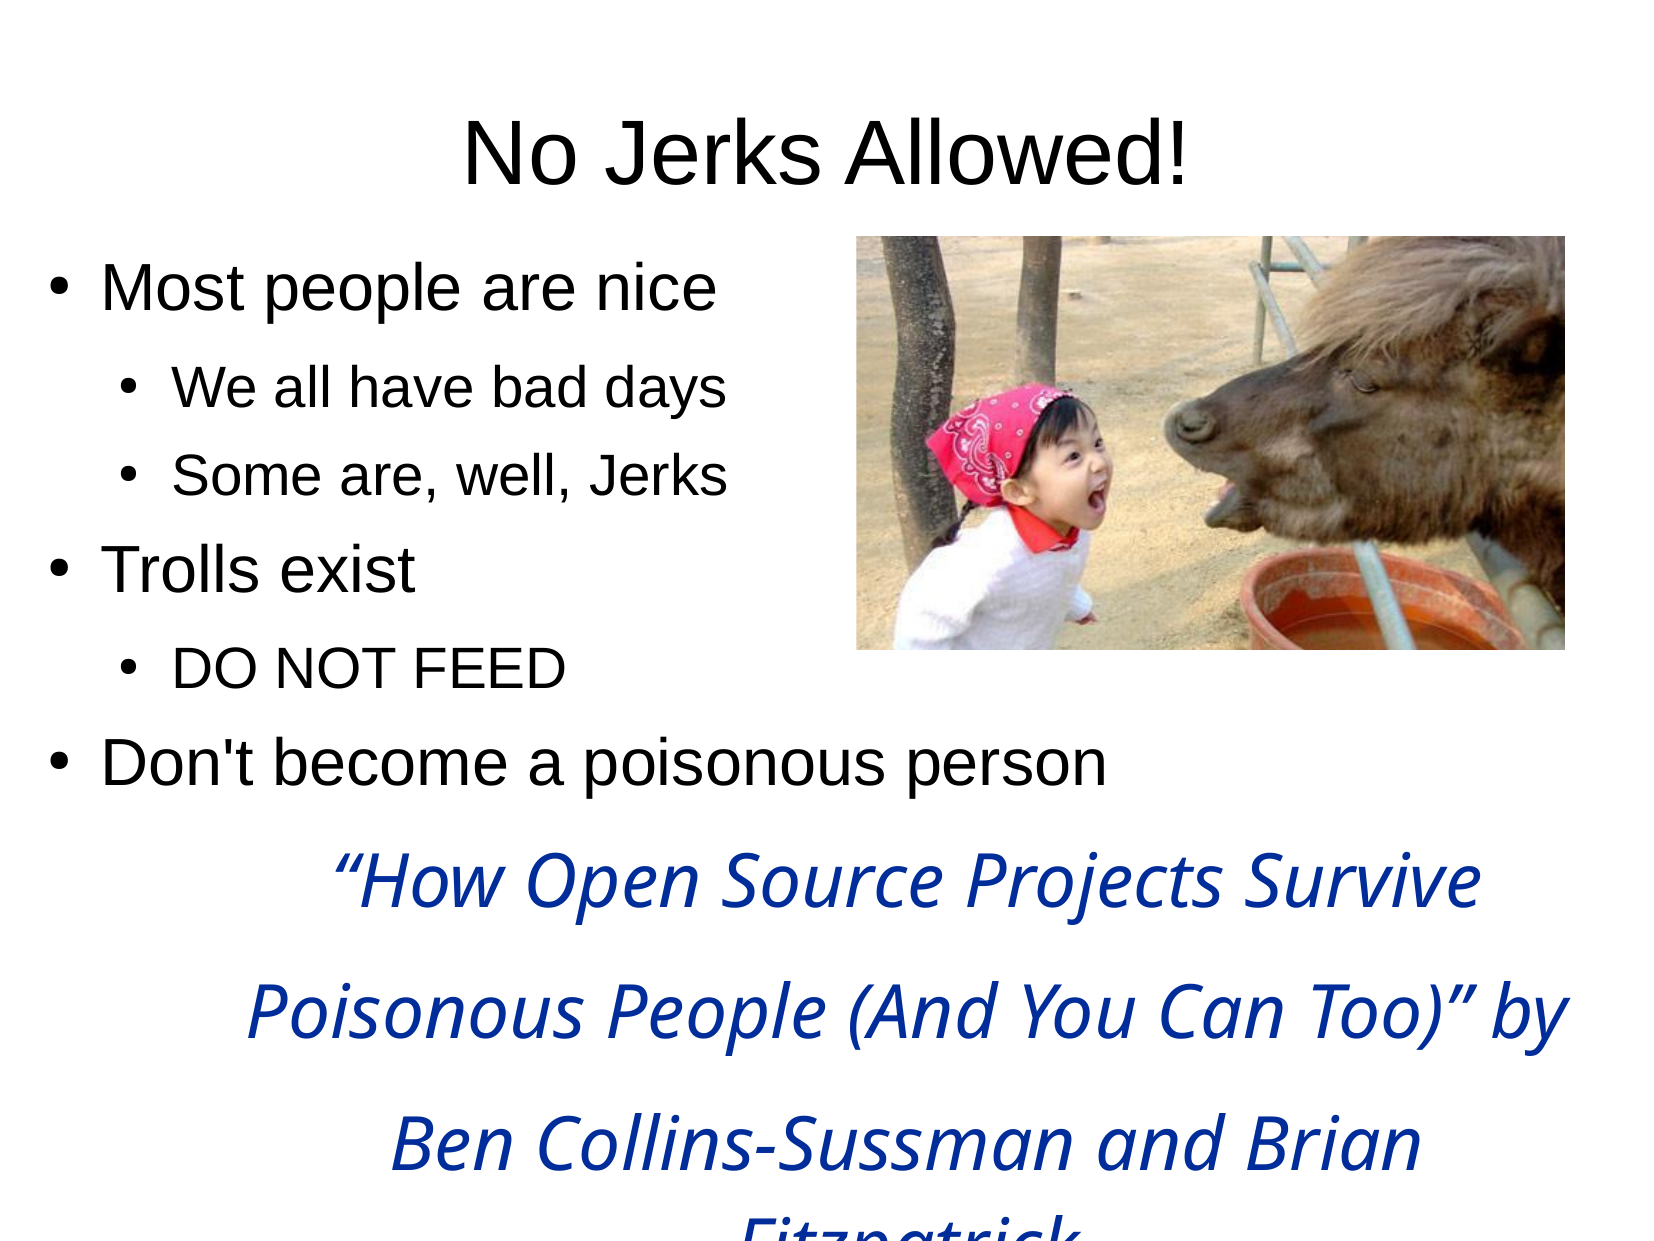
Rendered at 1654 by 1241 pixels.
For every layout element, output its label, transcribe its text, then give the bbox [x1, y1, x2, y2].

picture [856, 236, 1565, 650]
list Most people are nice We all have bad days Some are, well, Jerks Trolls exist DO NOT FEED Don't become a poisonous person [29, 250, 1572, 799]
title No Jerks Allowed! [82, 49, 1571, 250]
list “How Open Source Projects Survive Poisonous People (And You Can Too)” by Ben Collins-Sussman and Brian Fitzpatrick http://video.google.com/videoplay?docid=-4216011961522818645 [225, 826, 1590, 1221]
